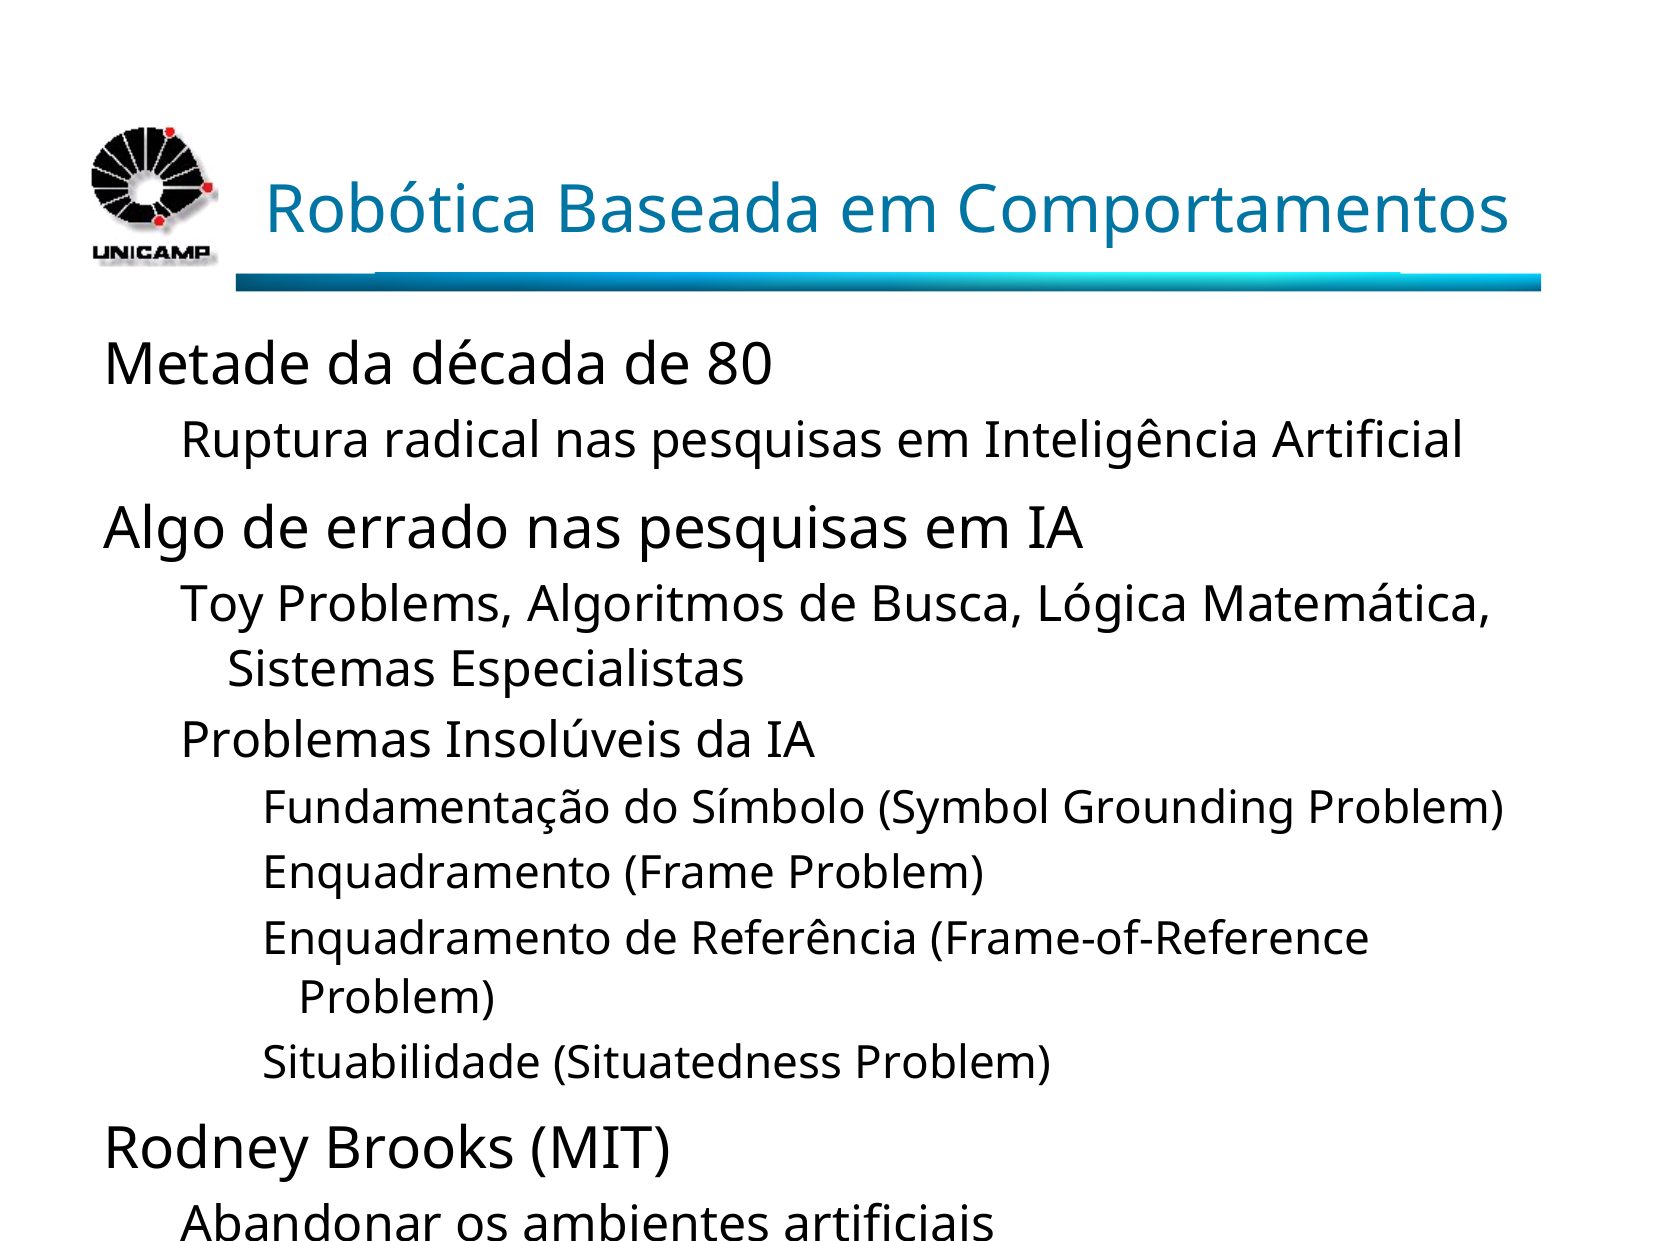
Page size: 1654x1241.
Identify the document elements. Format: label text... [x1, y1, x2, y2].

list Metade da década de 80 Ruptura radical nas pesquisas em Inteligência Artificial Algo de errado nas pesquisas em IA Toy Problems, Algoritmos de Busca, Lógica Matemática, Sistemas Especialistas Problemas Insolúveis da IA Fundamentação do Símbolo (Symbol Grounding Problem) Enquadramento (Frame Problem) Enquadramento de Referência (Frame-of-Reference Problem) Situabilidade (Situatedness Problem) Rodney Brooks (MIT) Abandonar os ambientes artificiais Utilizar a robótica como ambiente de desenvolvimento [85, 324, 1565, 1211]
title Robótica Baseada em Comportamentos [264, 42, 1534, 250]
picture [125, 272, 1654, 295]
